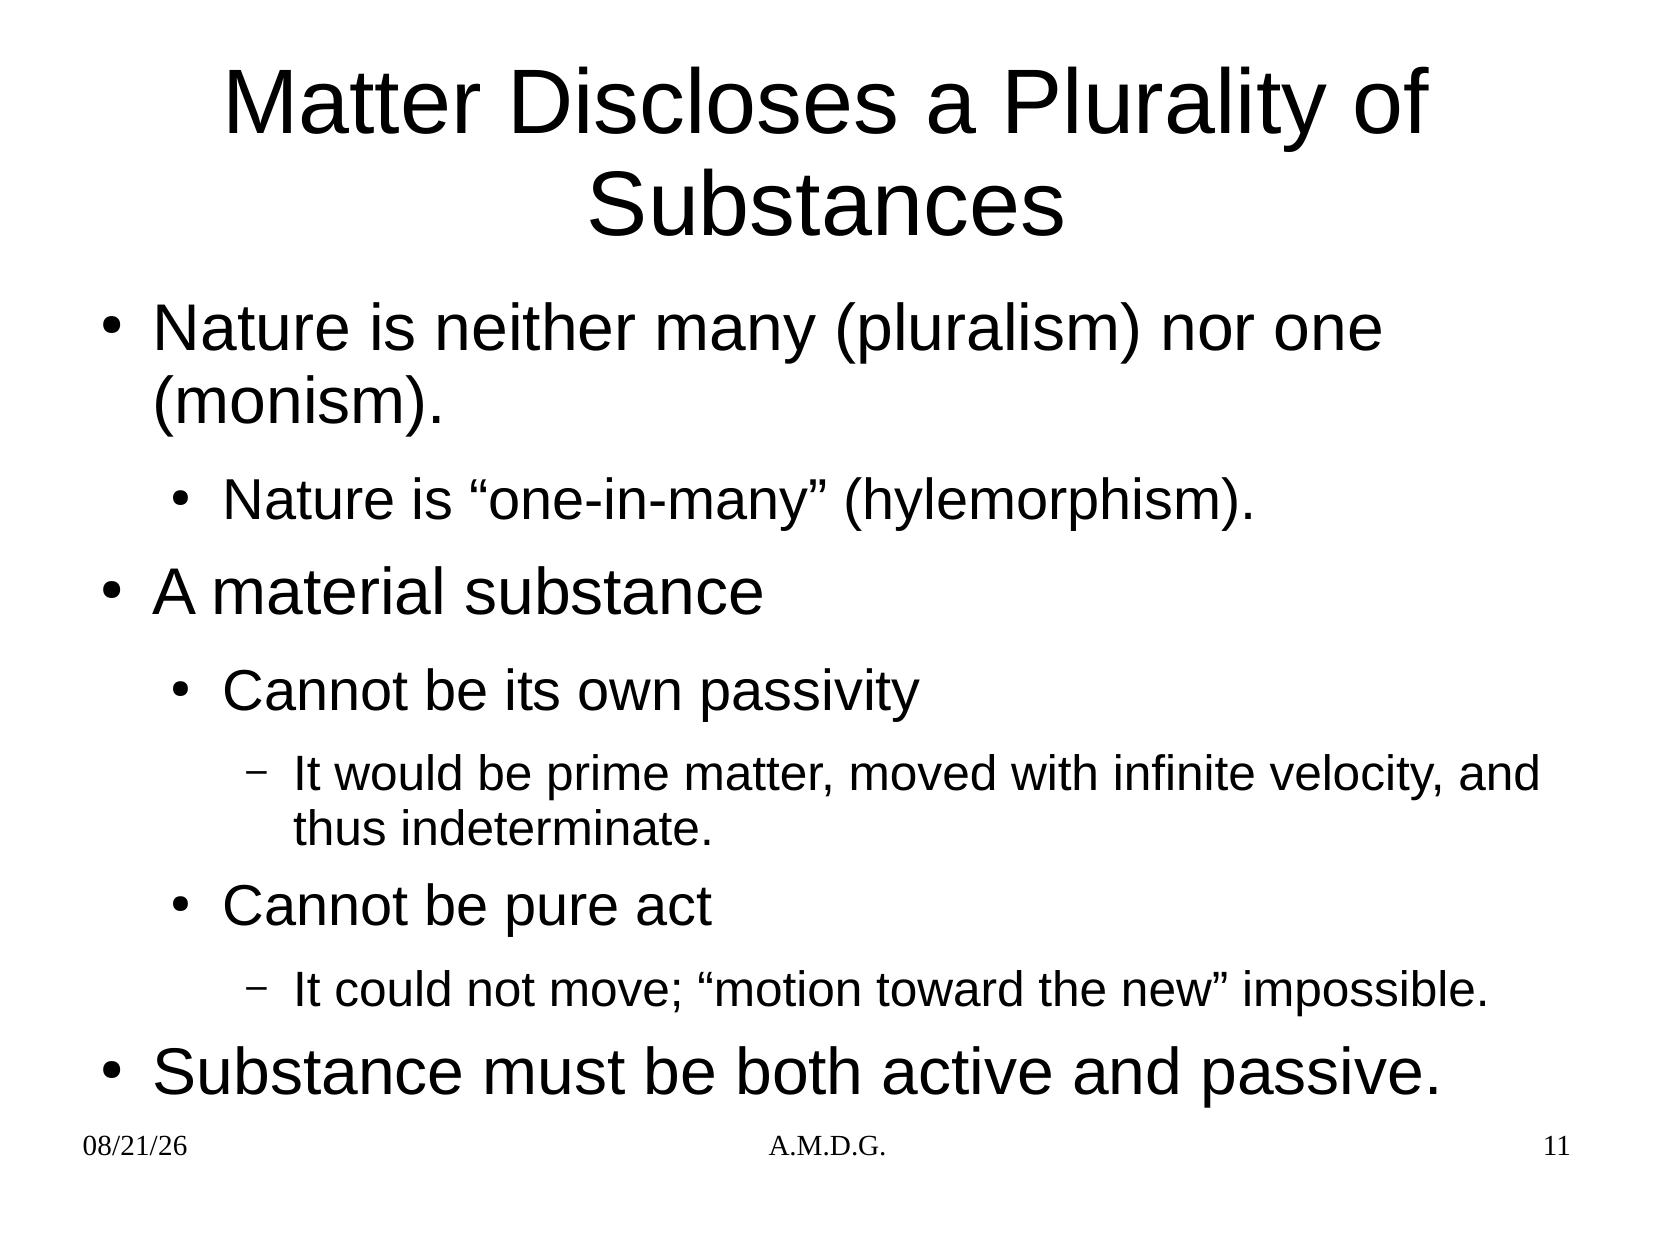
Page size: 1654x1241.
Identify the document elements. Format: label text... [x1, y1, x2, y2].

list Nature is neither many (pluralism) nor one (monism). Nature is “one-in-many” (hylemorphism). A material substance Cannot be its own passivity It would be prime matter, moved with infinite velocity, and thus indeterminate. Cannot be pure act It could not move; “motion toward the new” impossible. Substance must be both active and passive. [82, 290, 1571, 1109]
title Matter Discloses a Plurality of Substances [82, 49, 1571, 257]
